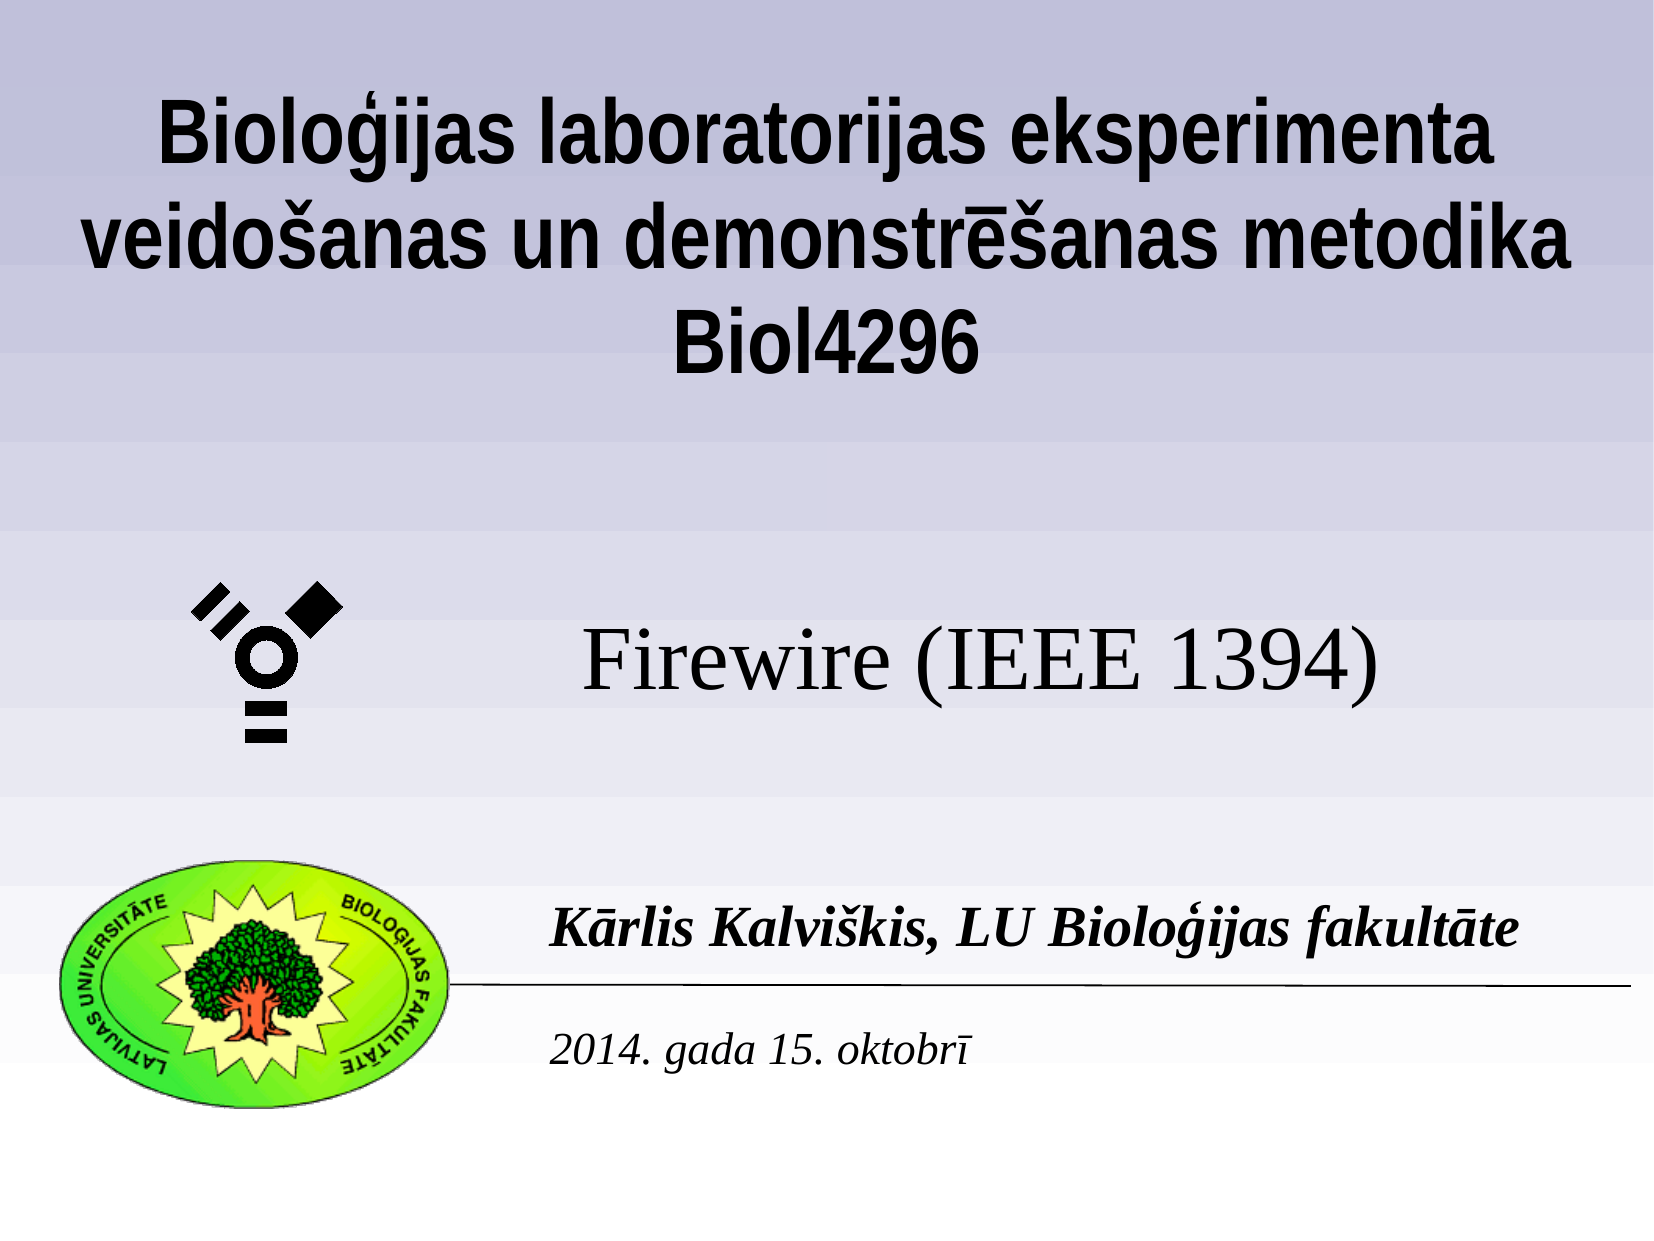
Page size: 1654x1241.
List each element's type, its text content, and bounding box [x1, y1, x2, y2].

text_box [235, 626, 298, 689]
text_box [191, 582, 230, 621]
text_box [210, 601, 250, 641]
title Firewire (IEEE 1394) [332, 456, 1632, 861]
text_box [285, 581, 343, 639]
picture [0, 0, 1654, 1241]
text_box [246, 729, 287, 743]
text_box [246, 702, 287, 716]
